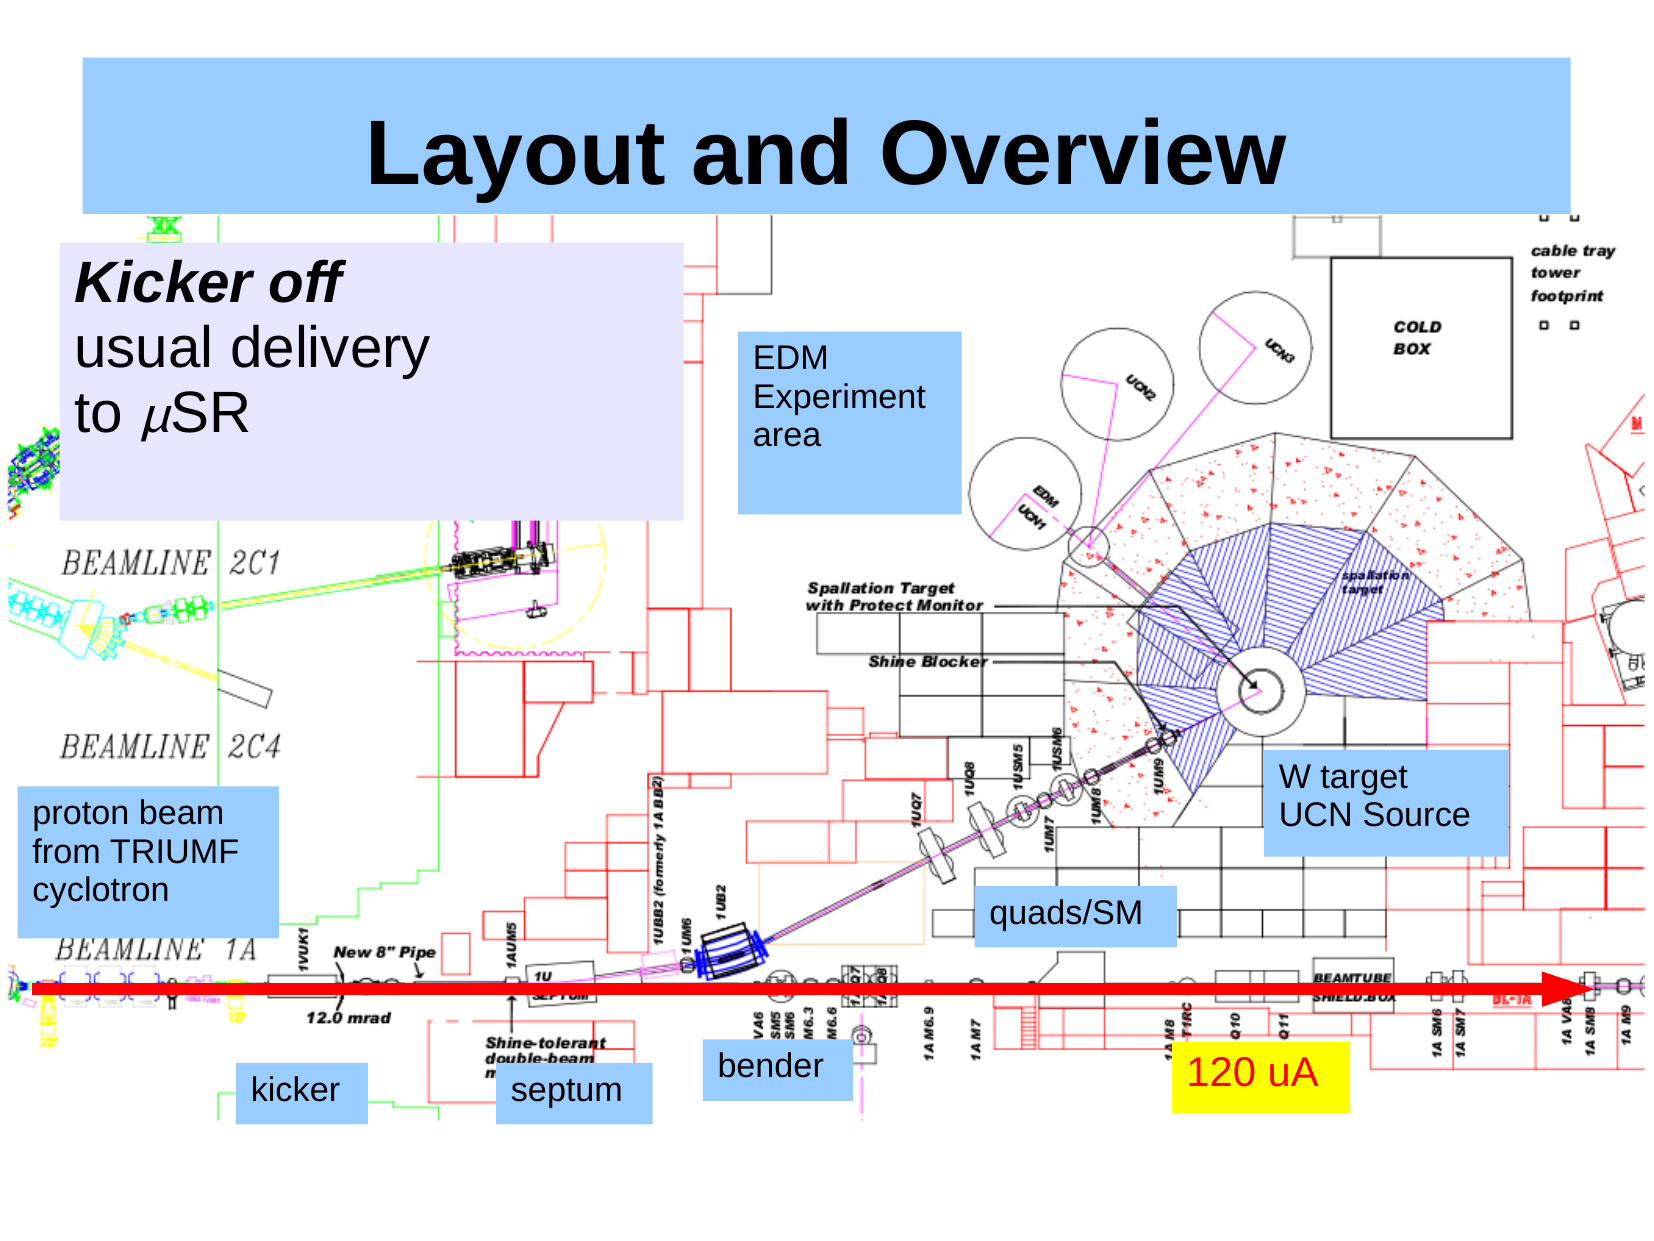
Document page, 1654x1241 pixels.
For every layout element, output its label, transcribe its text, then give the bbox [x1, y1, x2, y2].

text_box septum [496, 1062, 653, 1125]
text_box bender [702, 1039, 853, 1101]
text_box 120 uA [1171, 1041, 1351, 1114]
text_box kicker [236, 1062, 368, 1125]
text_box Kicker off usual delivery to SR [59, 242, 684, 521]
text_box W target UCN Source [1263, 749, 1509, 857]
text_box proton beam from TRIUMF cyclotron [17, 786, 280, 939]
title Layout and Overview [82, 57, 1571, 214]
text_box EDM Experiment area [738, 331, 962, 515]
picture [5, 214, 1645, 1122]
text_box quads/SM [974, 885, 1177, 948]
